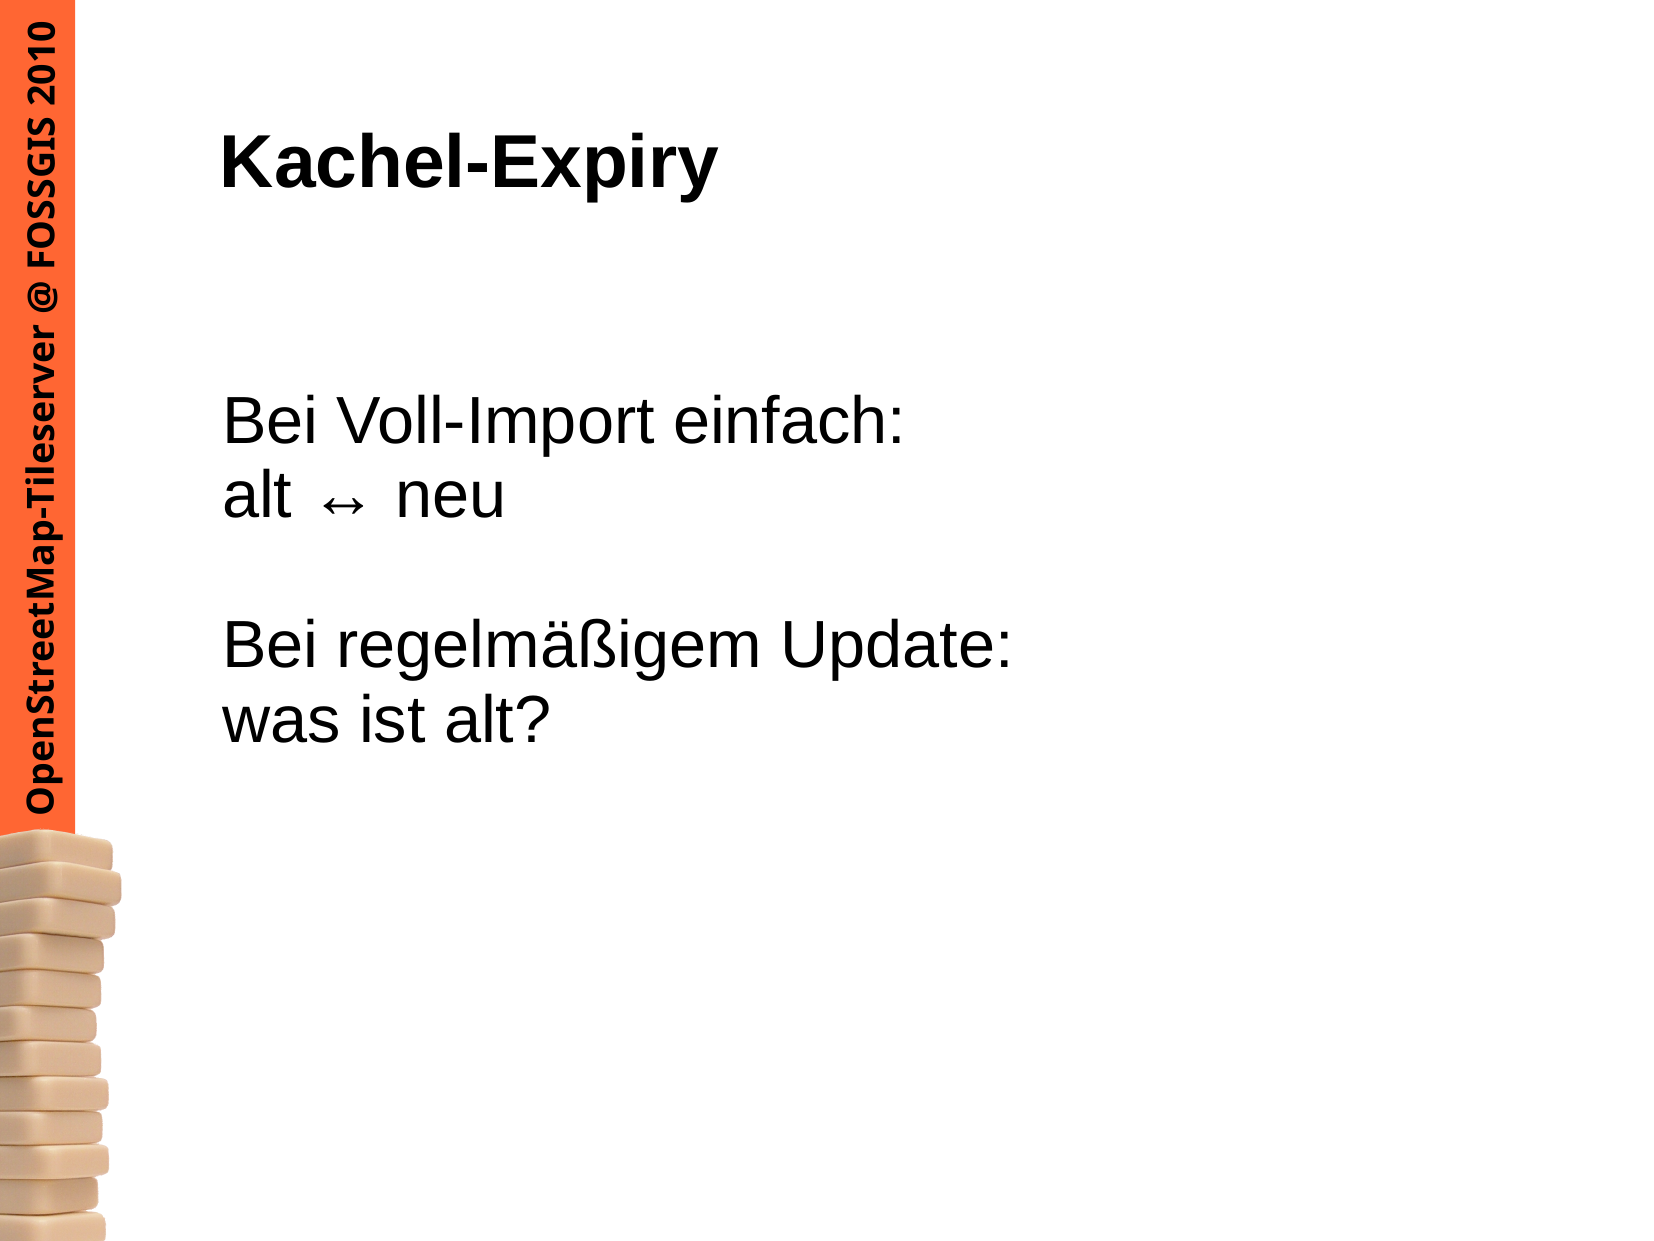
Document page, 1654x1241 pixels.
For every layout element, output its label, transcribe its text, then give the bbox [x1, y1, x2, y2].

text_box Bei Voll-Import einfach: alt ↔ neu Bei regelmäßigem Update: was ist alt? [207, 375, 1488, 839]
picture [0, 816, 133, 1241]
text_box Kachel-Expiry [205, 112, 1546, 212]
